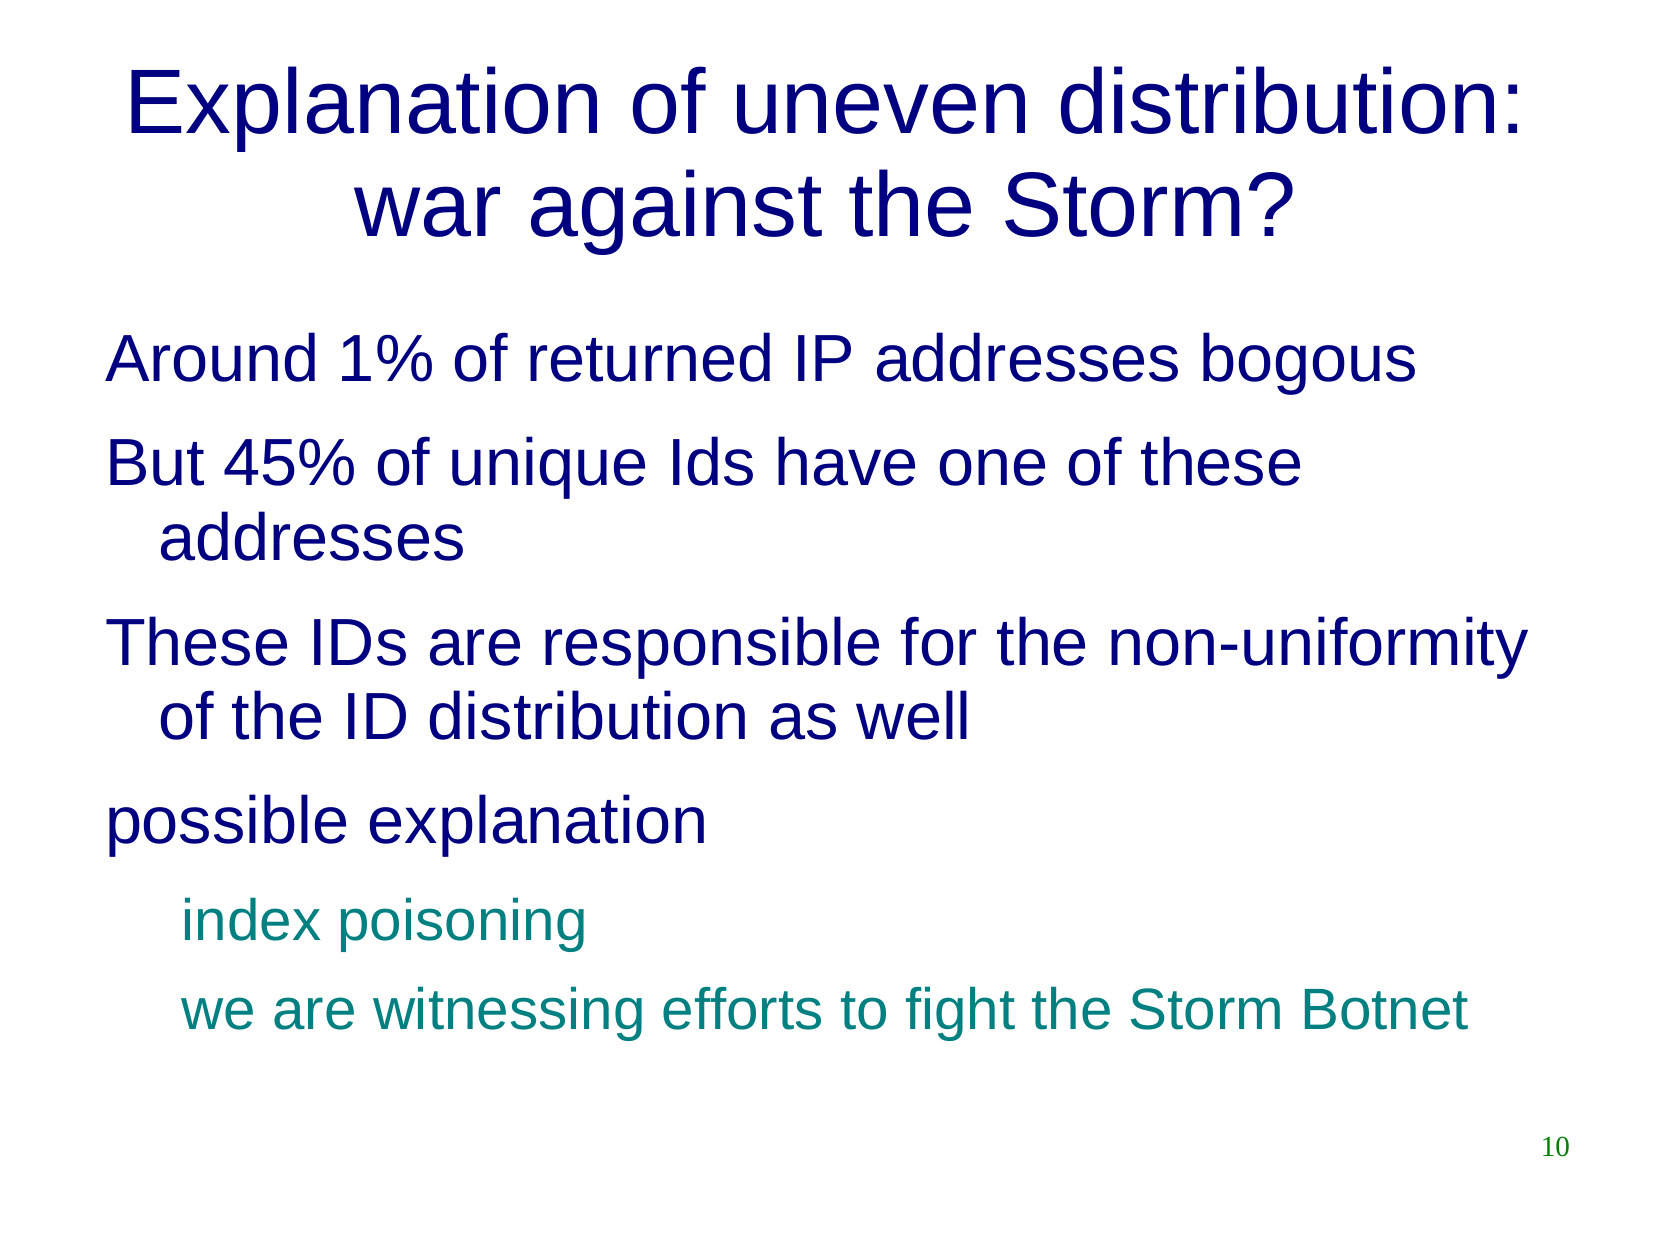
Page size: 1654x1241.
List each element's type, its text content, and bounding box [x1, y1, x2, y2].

title Explanation of uneven distribution: war against the Storm? [82, 49, 1571, 257]
list Around 1% of returned IP addresses bogous But 45% of unique Ids have one of these addresses These IDs are responsible for the non-uniformity of the ID distribution as well possible explanation index poisoning we are witnessing efforts to fight the Storm Botnet [87, 321, 1576, 1126]
